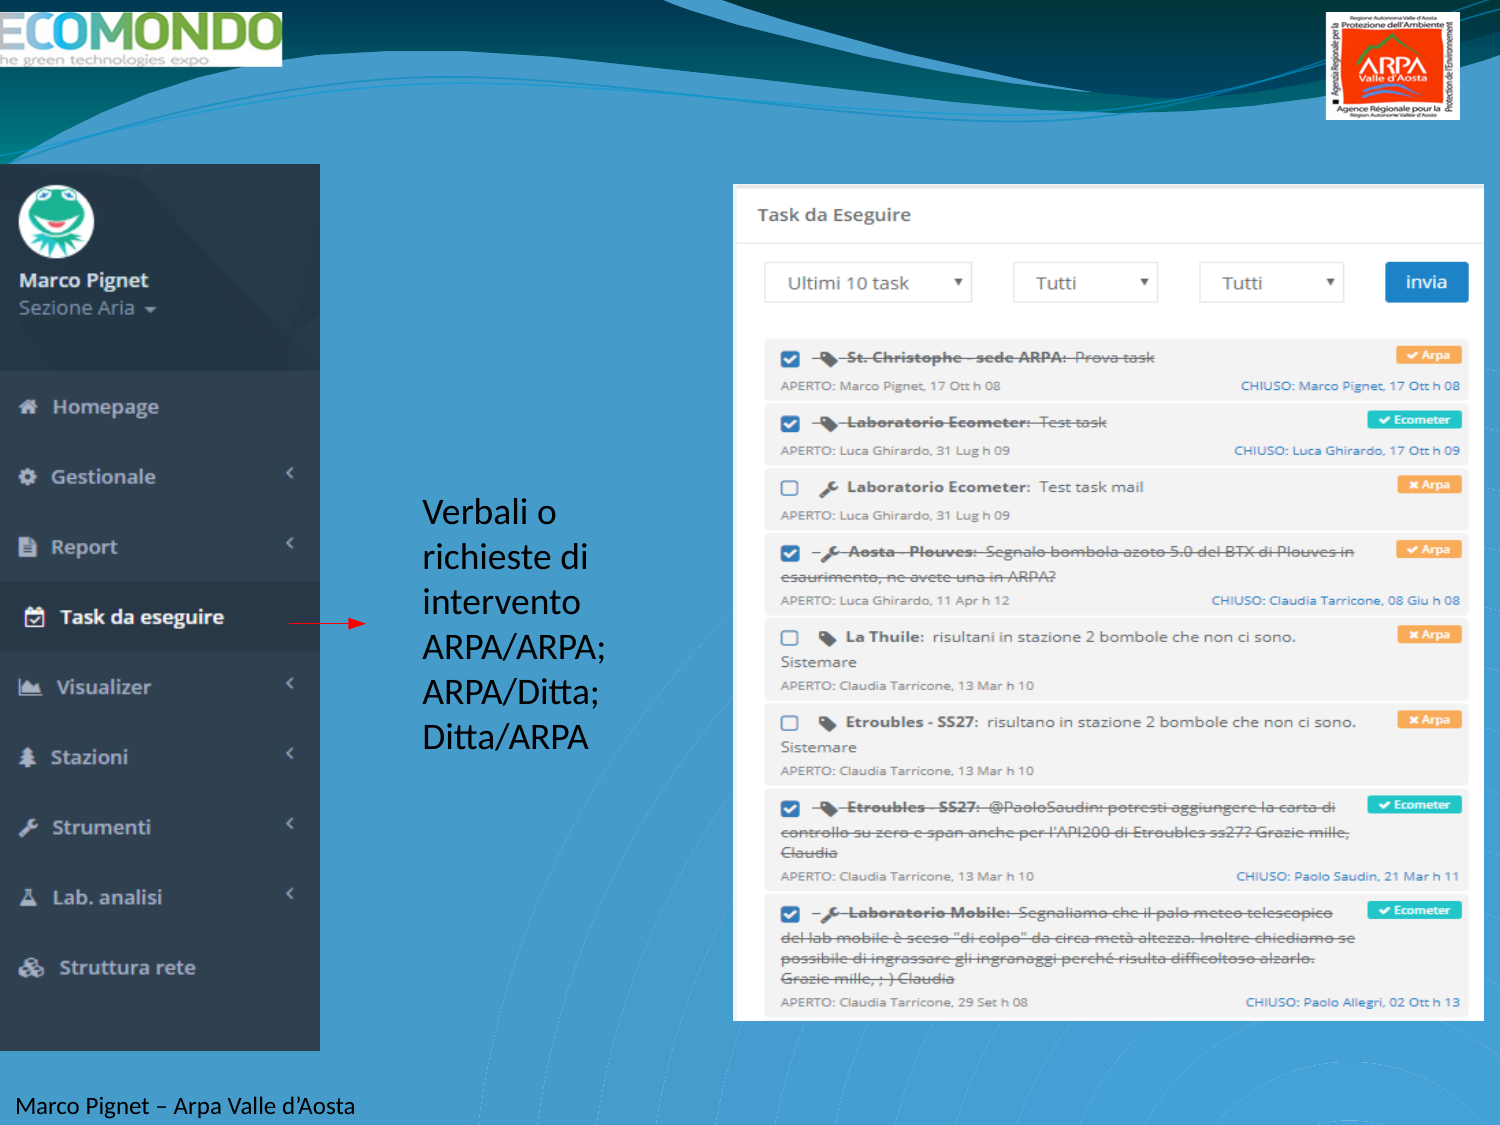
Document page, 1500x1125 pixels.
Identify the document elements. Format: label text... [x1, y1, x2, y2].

text_box Marco Pignet – Arpa Valle d’Aosta [0, 1082, 562, 1125]
picture [733, 184, 1484, 1021]
picture [0, 12, 1460, 120]
picture [65, 138, 80, 143]
text_box Verbali o richieste di intervento ARPA/ARPA; ARPA/Ditta; Ditta/ARPA [407, 479, 691, 768]
picture [113, 125, 133, 131]
picture [0, 163, 320, 1051]
